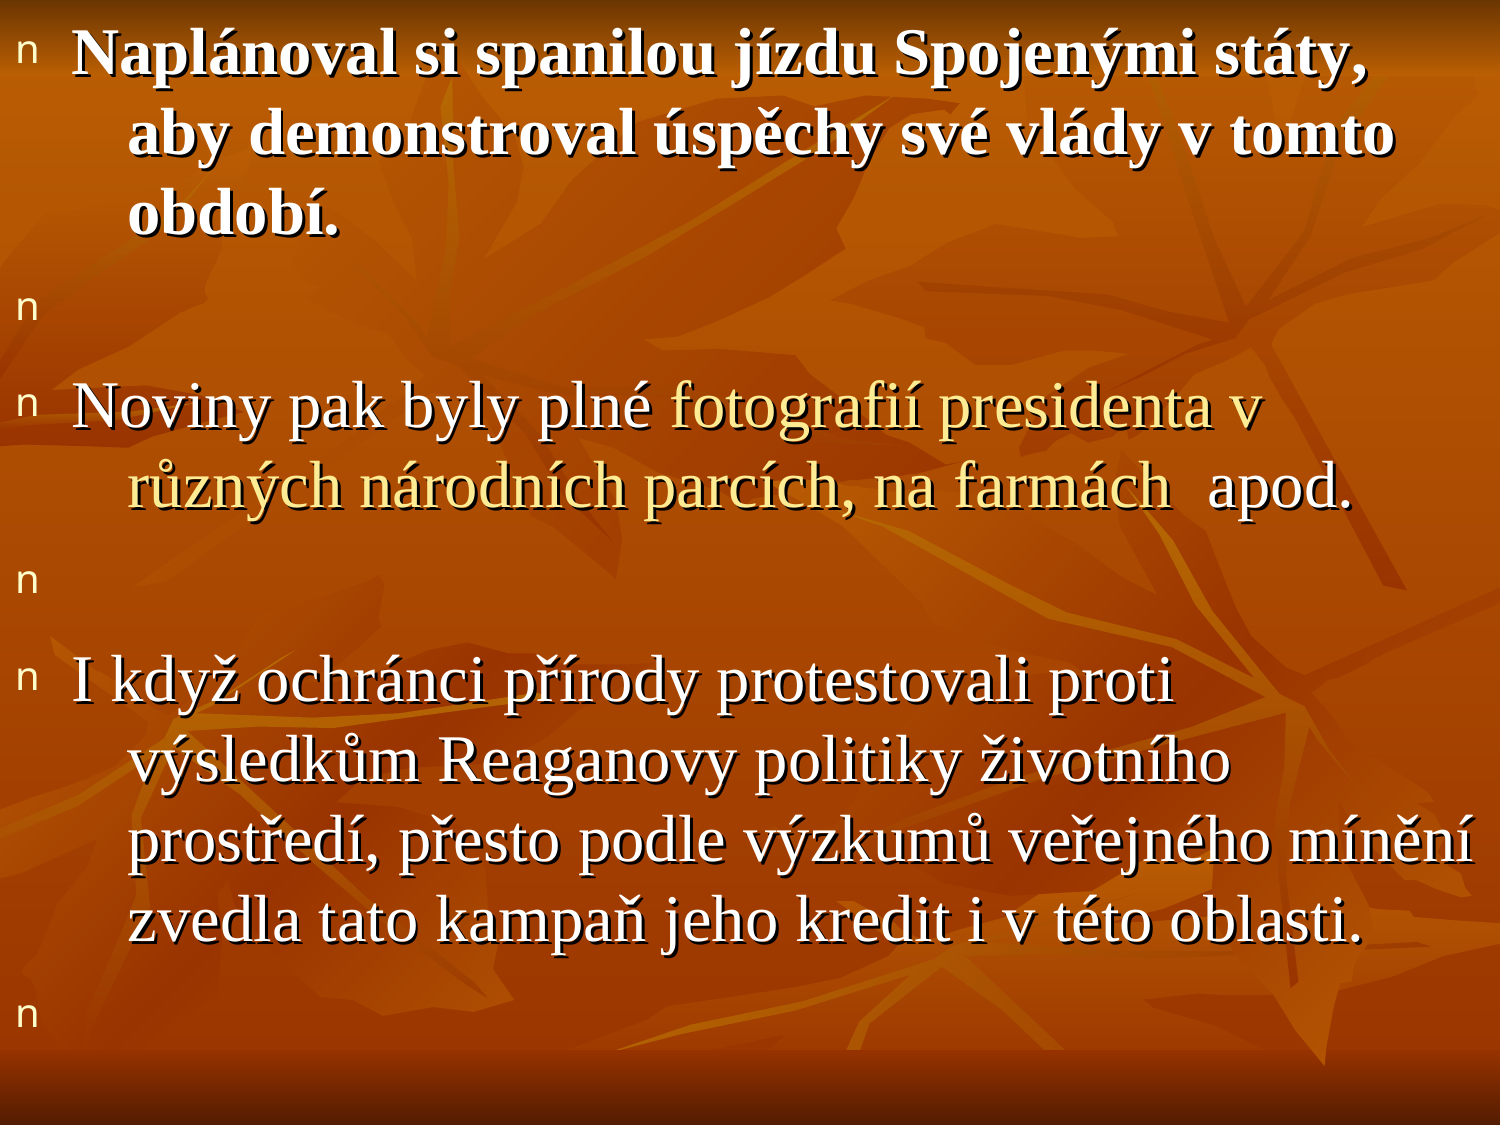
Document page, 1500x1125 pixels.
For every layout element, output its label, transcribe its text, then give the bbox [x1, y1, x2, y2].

list Naplánoval si spanilou jízdu Spojenými státy, aby demonstroval úspěchy své vlády v tomto období. Noviny pak byly plné fotografií presidenta v různých národních parcích, na farmách apod. I když ochránci přírody protestovali proti výsledkům Reaganovy politiky životního prostředí, přesto podle výzkumů veřejného mínění zvedla tato kampaň jeho kredit i v této oblasti. [0, 0, 1500, 1125]
